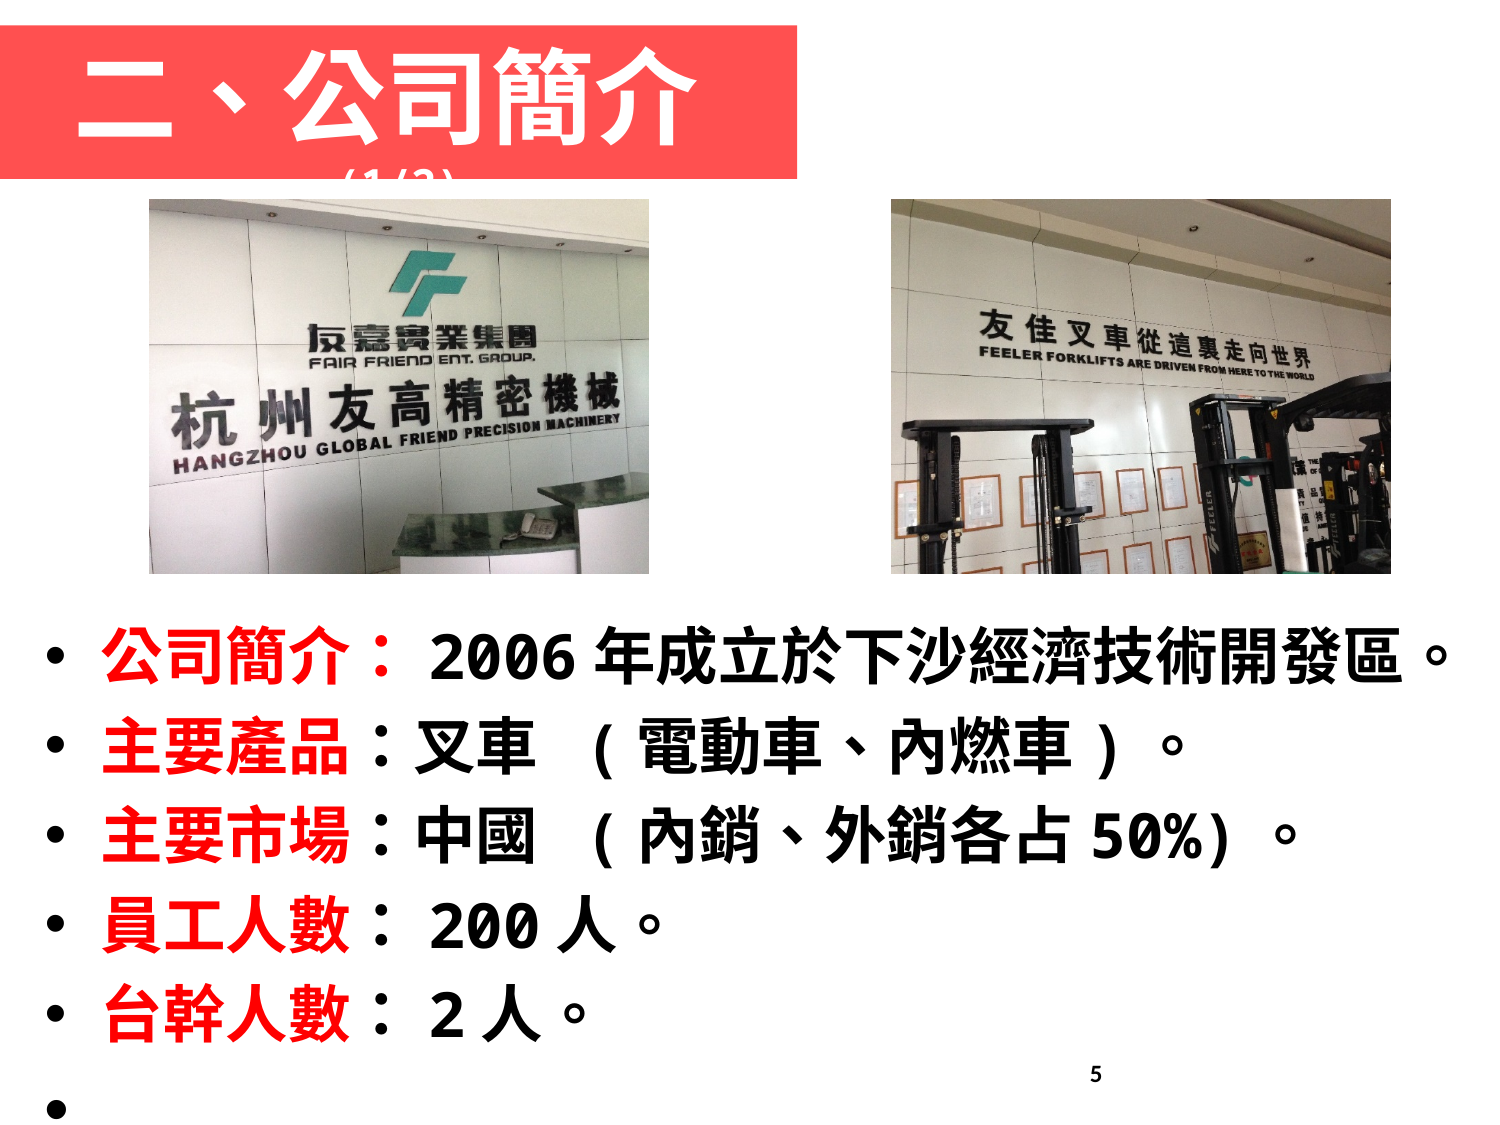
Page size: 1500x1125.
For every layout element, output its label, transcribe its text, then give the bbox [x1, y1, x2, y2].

picture [891, 199, 1391, 574]
text_box 5 [1074, 1042, 1426, 1103]
list 公司簡介：2006年成立於下沙經濟技術開發區。 主要產品：叉車 (電動車、內燃車)。 主要市場：中國 (內銷、外銷各占50%)。 員工人數：200人。 台幹人數：2人。 [29, 609, 1500, 1125]
picture [149, 199, 649, 574]
text_box 二、公司簡介(1/2) [0, 25, 798, 179]
